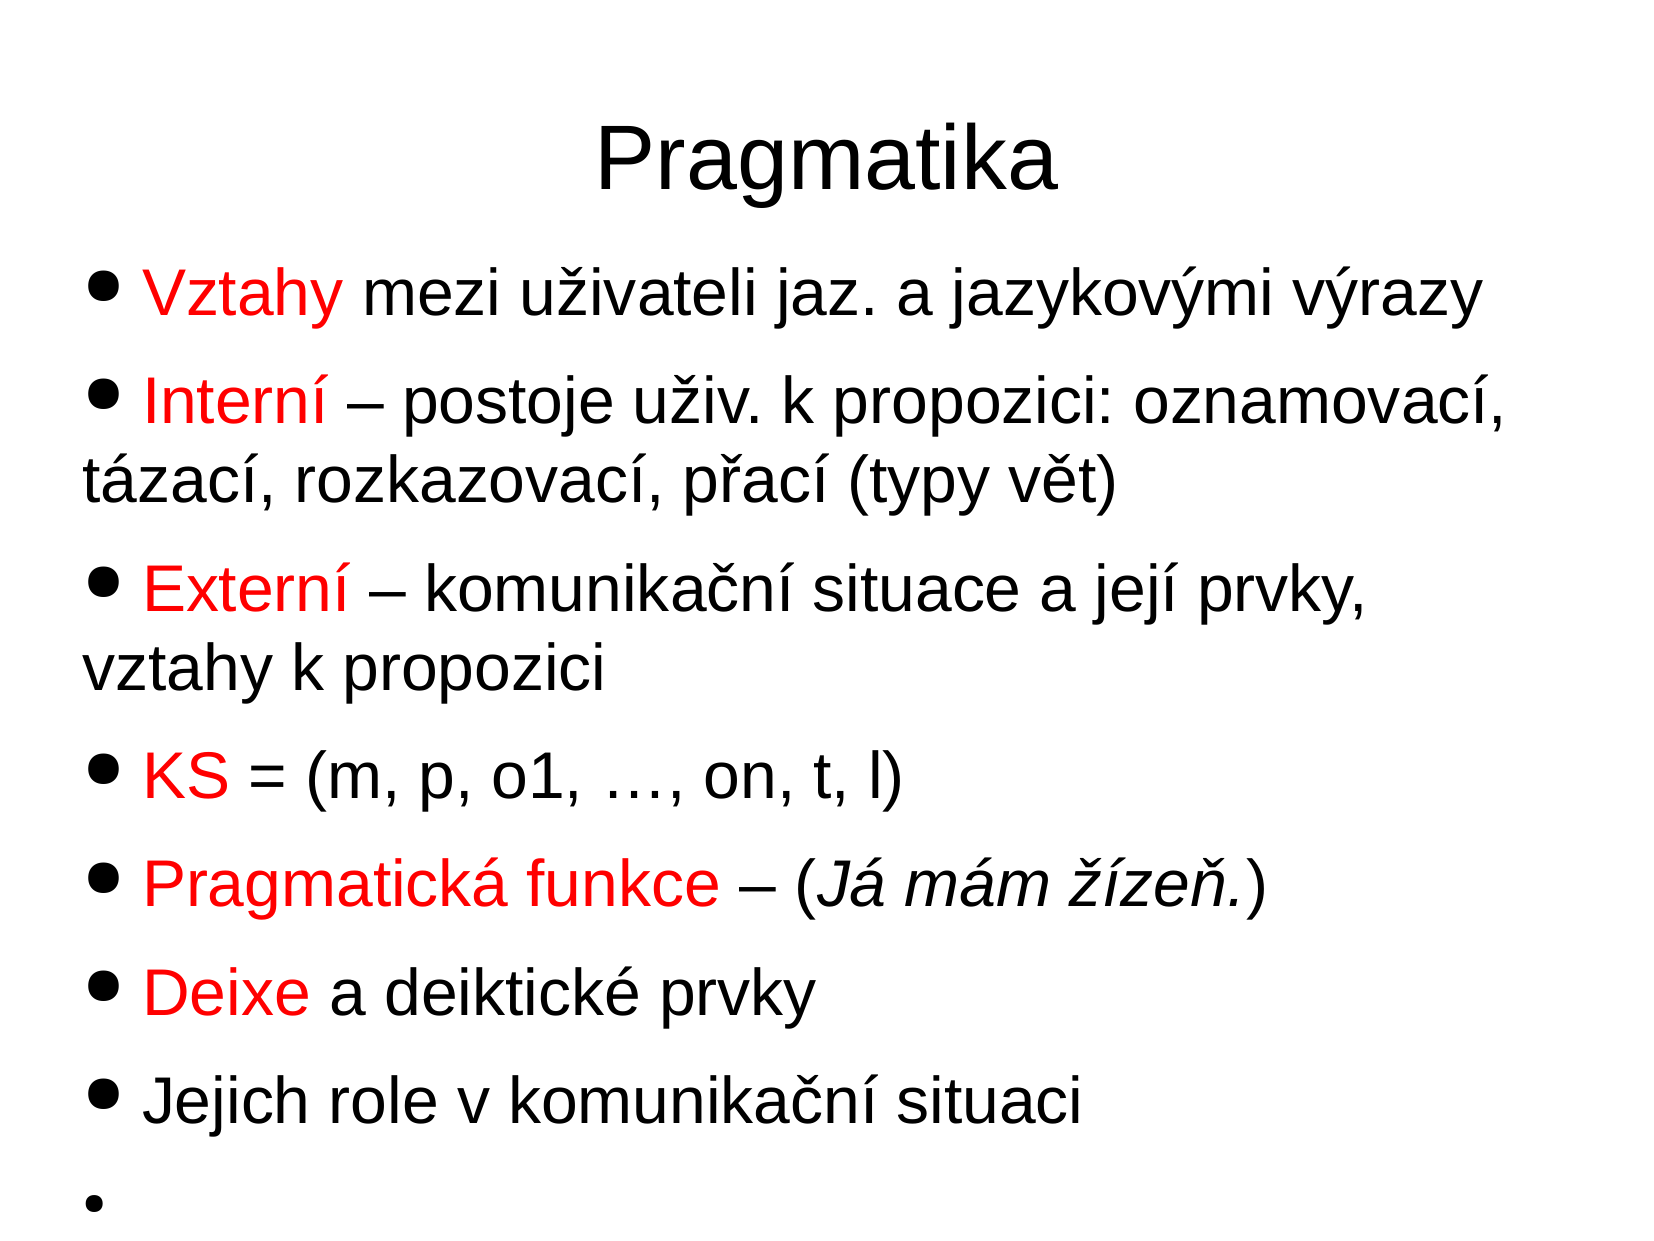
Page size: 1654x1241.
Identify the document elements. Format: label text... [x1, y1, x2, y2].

list Vztahy mezi uživateli jaz. a jazykovými výrazy Interní – postoje uživ. k propozici: oznamovací, tázací, rozkazovací, přací (typy vět) Externí – komunikační situace a její prvky, vztahy k propozici KS = (m, p, o1, …, on, t, l) Pragmatická funkce – (Já mám žízeň.) Deixe a deiktické prvky Jejich role v komunikační situaci [82, 249, 1571, 1141]
title Pragmatika [82, 56, 1571, 249]
